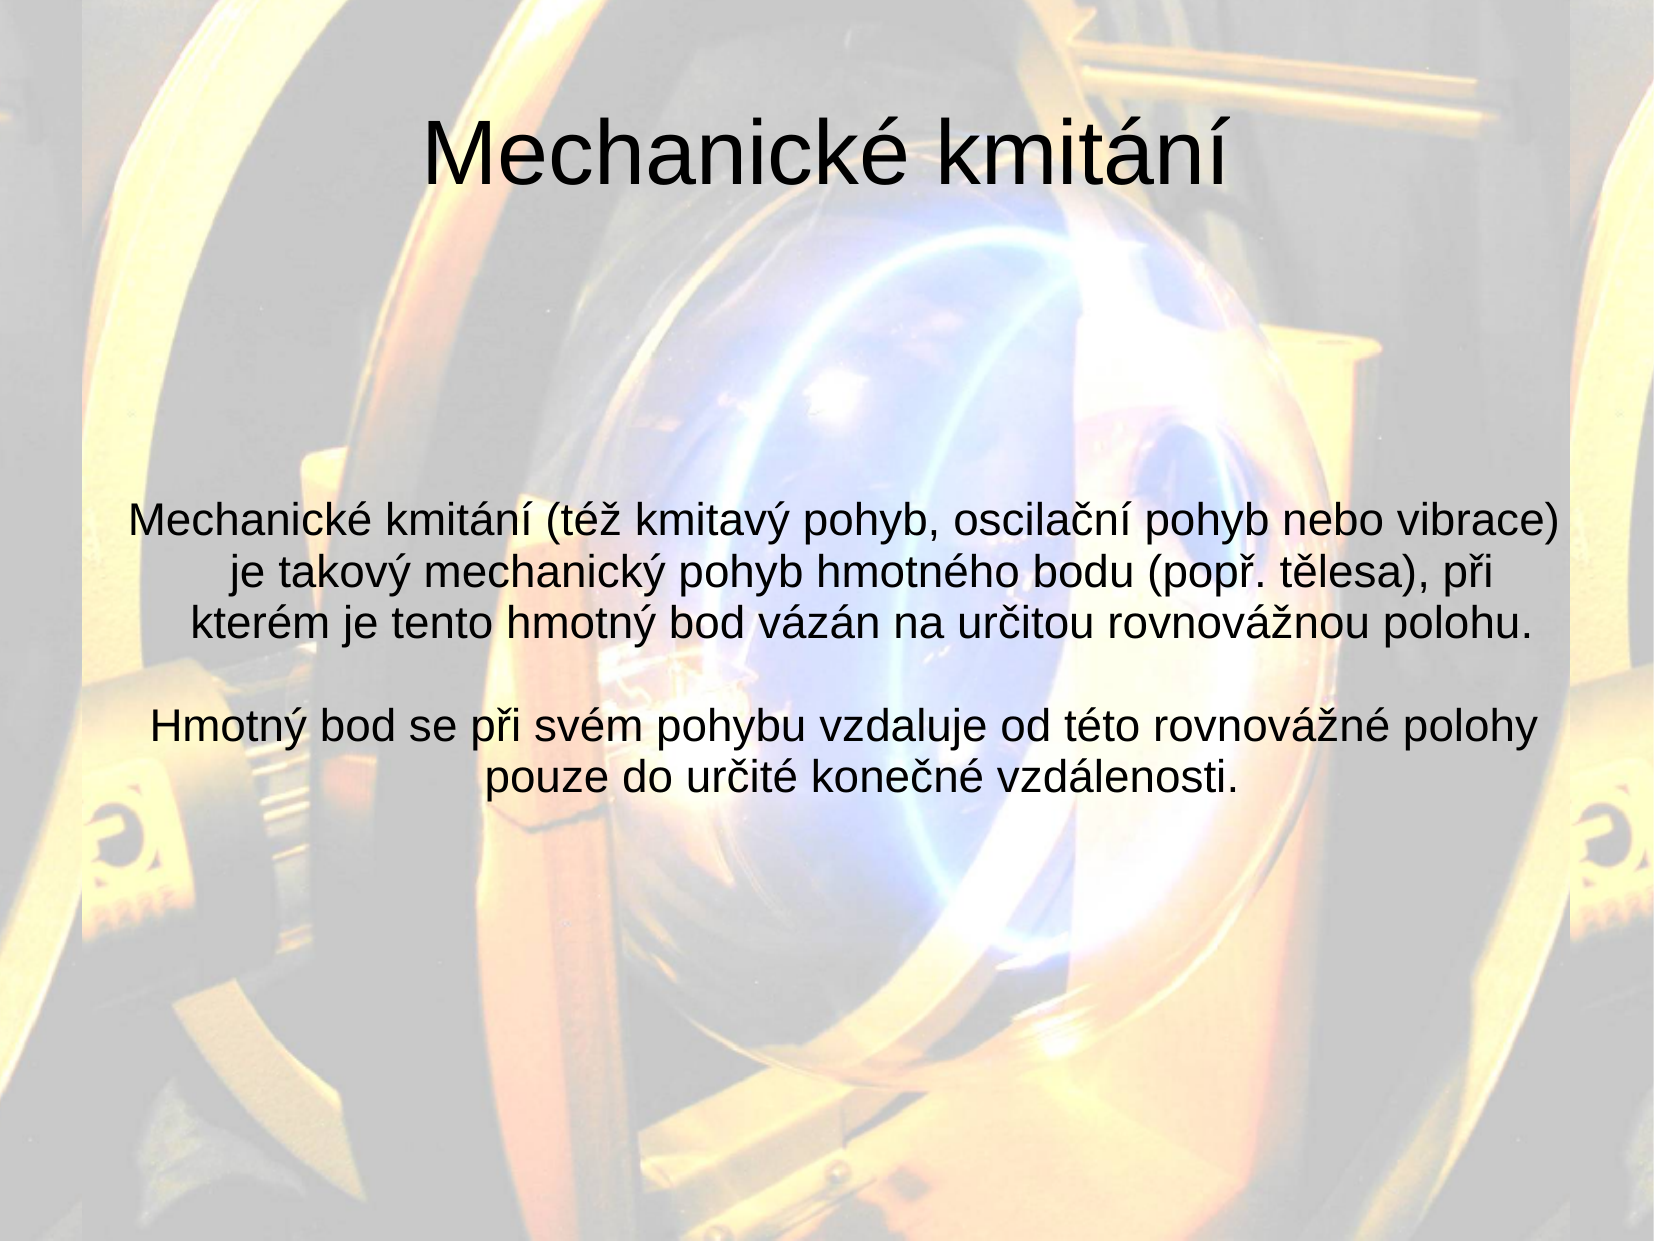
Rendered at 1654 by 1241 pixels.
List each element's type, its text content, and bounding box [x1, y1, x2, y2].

subtitle Mechanické kmitání (též kmitavý pohyb, oscilační pohyb nebo vibrace) je takový mechanický pohyb hmotného bodu (popř. tělesa), při kterém je tento hmotný bod vázán na určitou rovnovážnou polohu. Hmotný bod se při svém pohybu vzdaluje od této rovnovážné polohy pouze do určité konečné vzdálenosti. [82, 290, 1571, 1109]
picture [0, 0, 1654, 1241]
title Mechanické kmitání [82, 49, 1571, 257]
